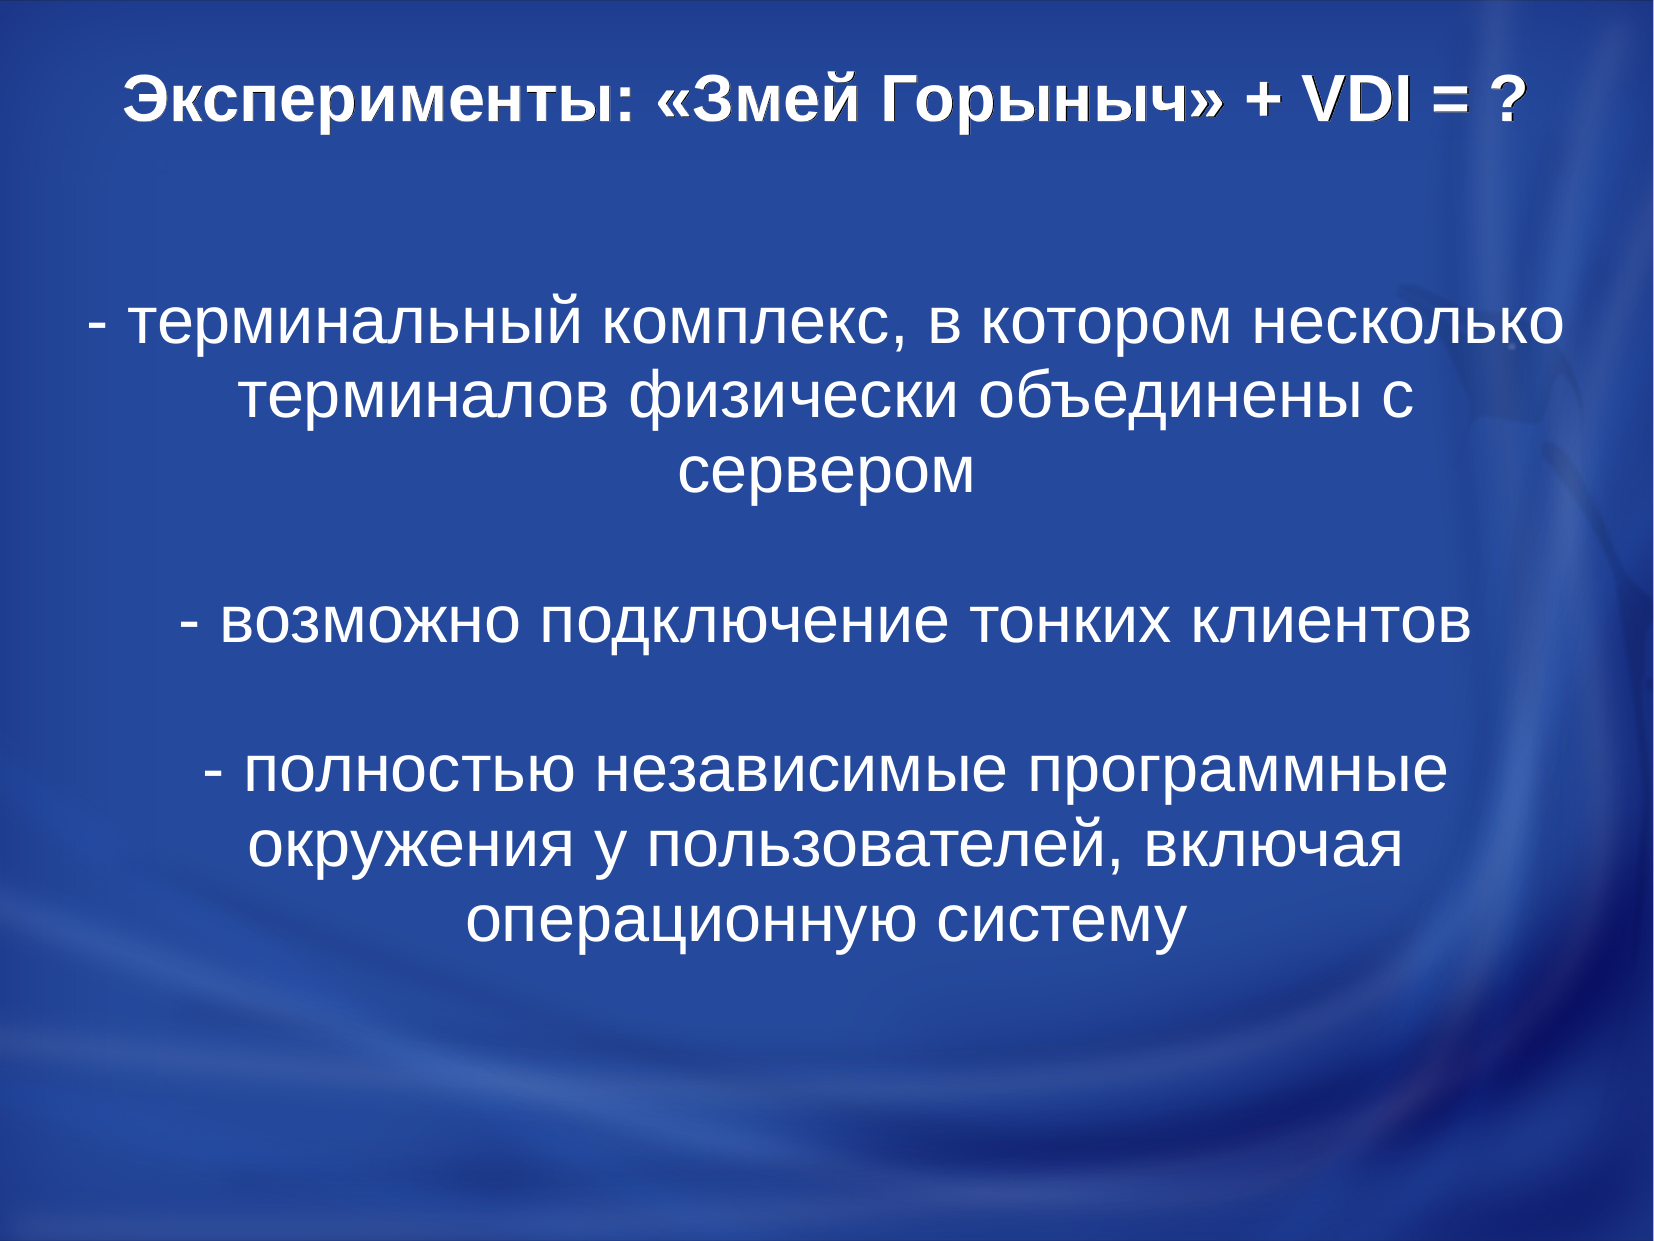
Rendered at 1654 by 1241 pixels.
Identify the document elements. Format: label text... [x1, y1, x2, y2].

subtitle - терминальный комплекс, в котором несколько терминалов физически объединены с сервером - возможно подключение тонких клиентов - полностью независимые программные окружения у пользователей, включая операционную систему [82, 206, 1571, 1182]
picture [0, 0, 1654, 1241]
title Эксперименты: «Змей Горыныч» + VDI = ? [82, 49, 1571, 148]
